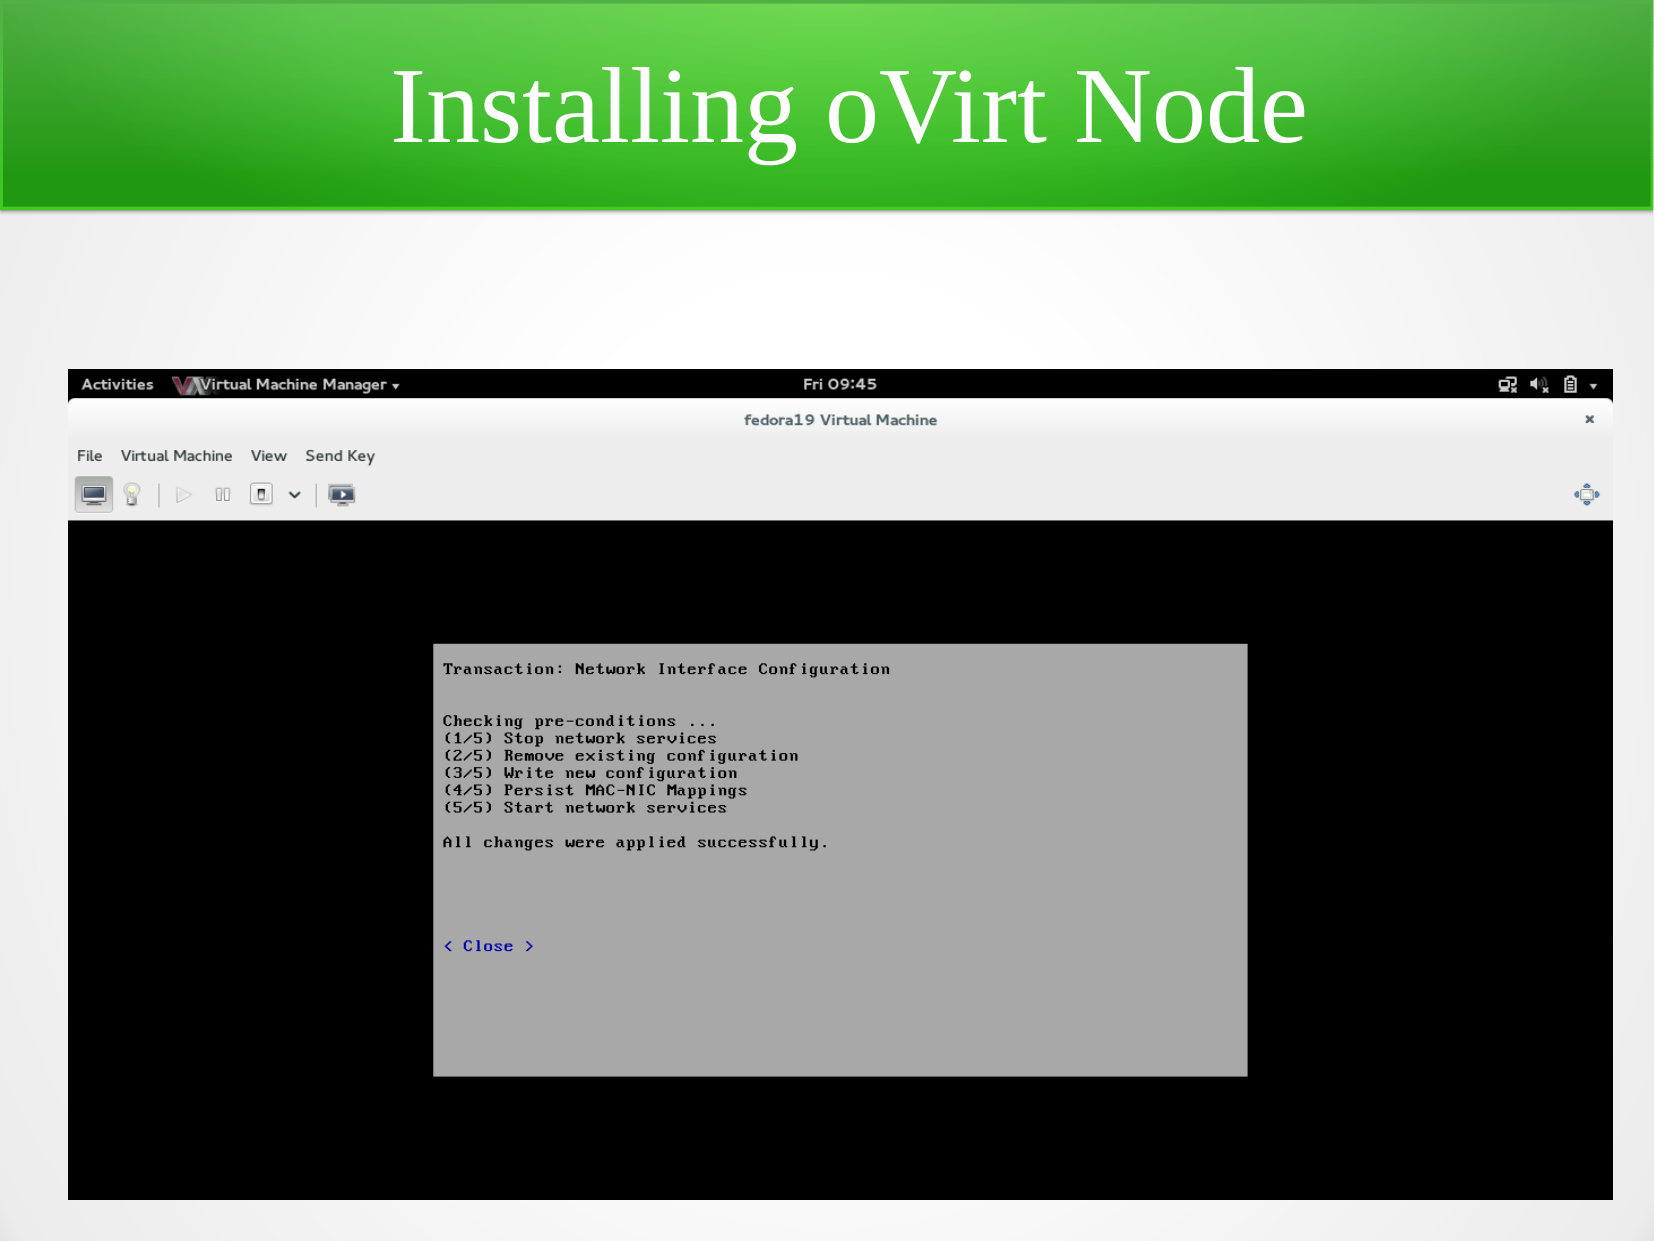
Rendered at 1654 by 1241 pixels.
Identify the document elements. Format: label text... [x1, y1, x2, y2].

title Installing oVirt Node [86, 11, 1576, 200]
picture [68, 369, 1613, 1201]
